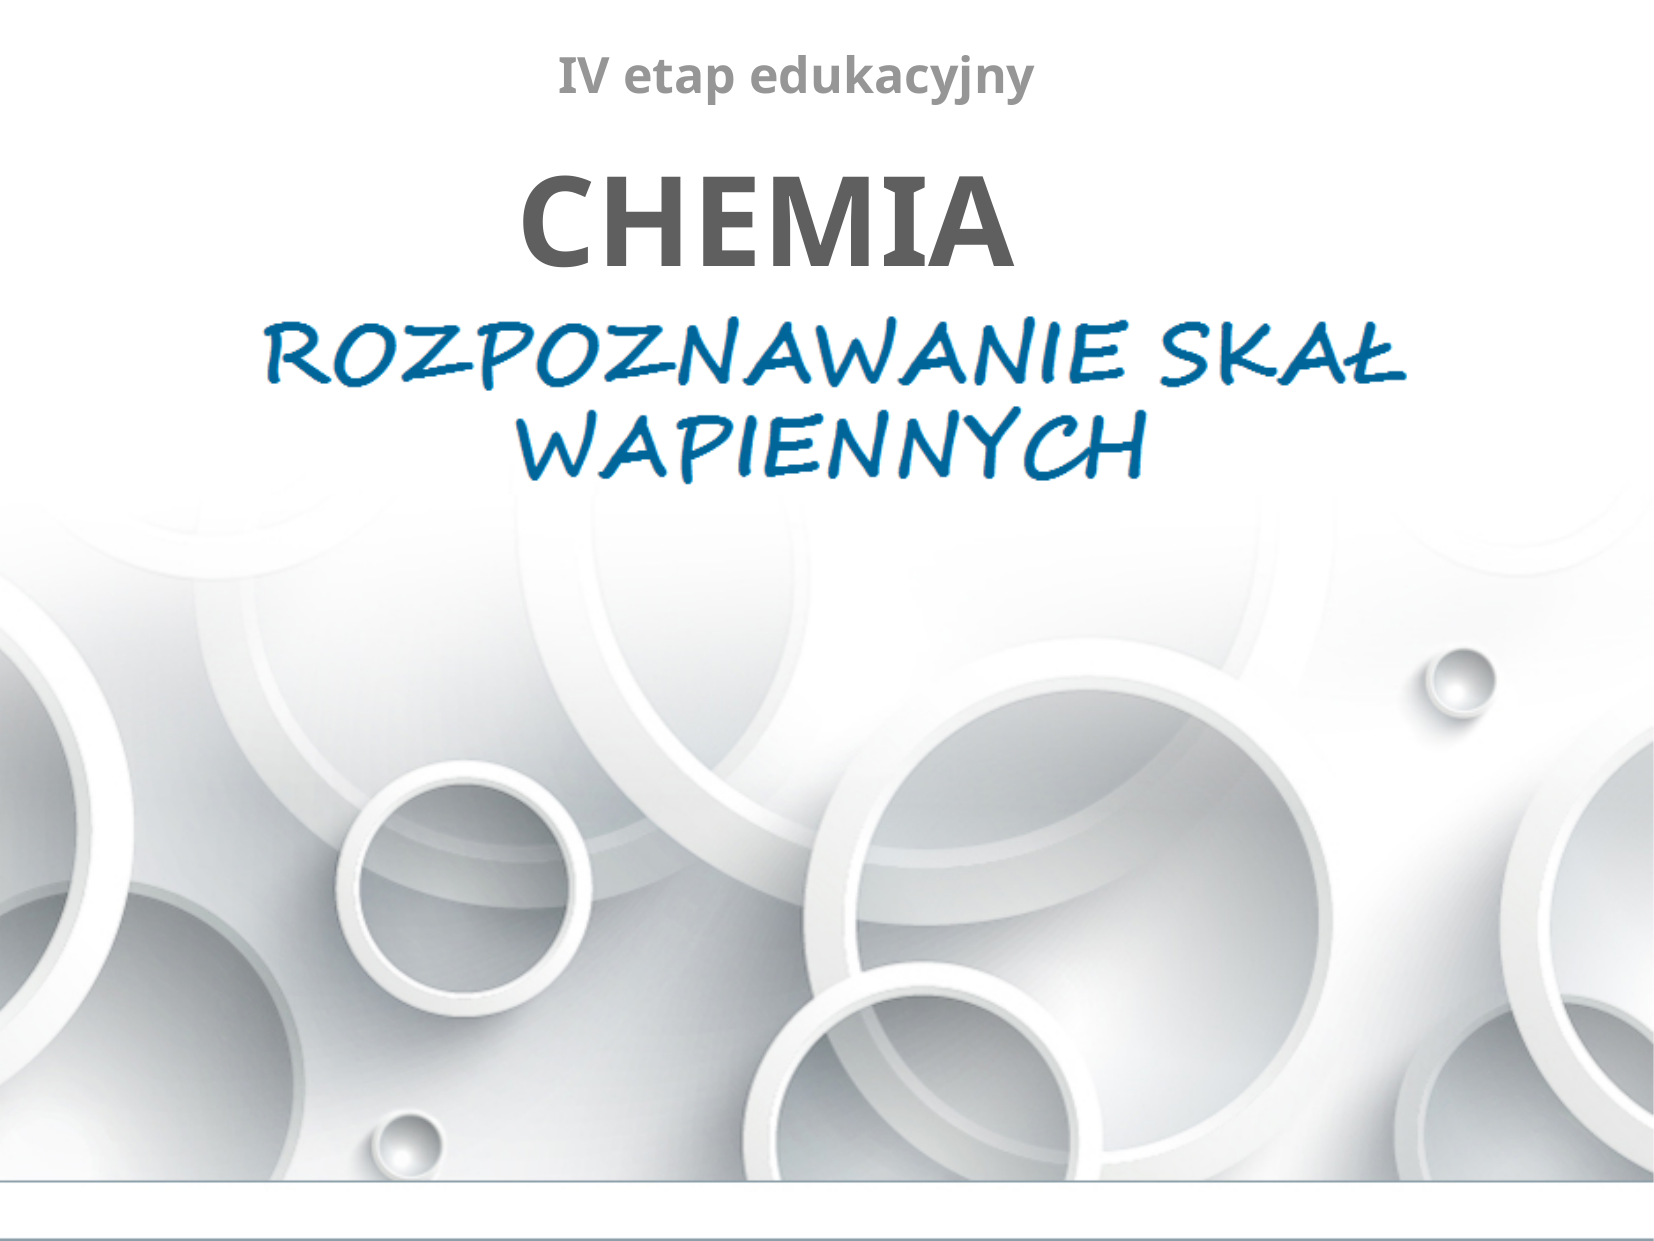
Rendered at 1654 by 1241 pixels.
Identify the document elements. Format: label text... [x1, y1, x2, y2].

chart [247, 301, 1430, 495]
text_box IV etap edukacyjny [543, 41, 1146, 113]
picture [0, 0, 1654, 1241]
text_box CHEMIA [502, 147, 1182, 301]
